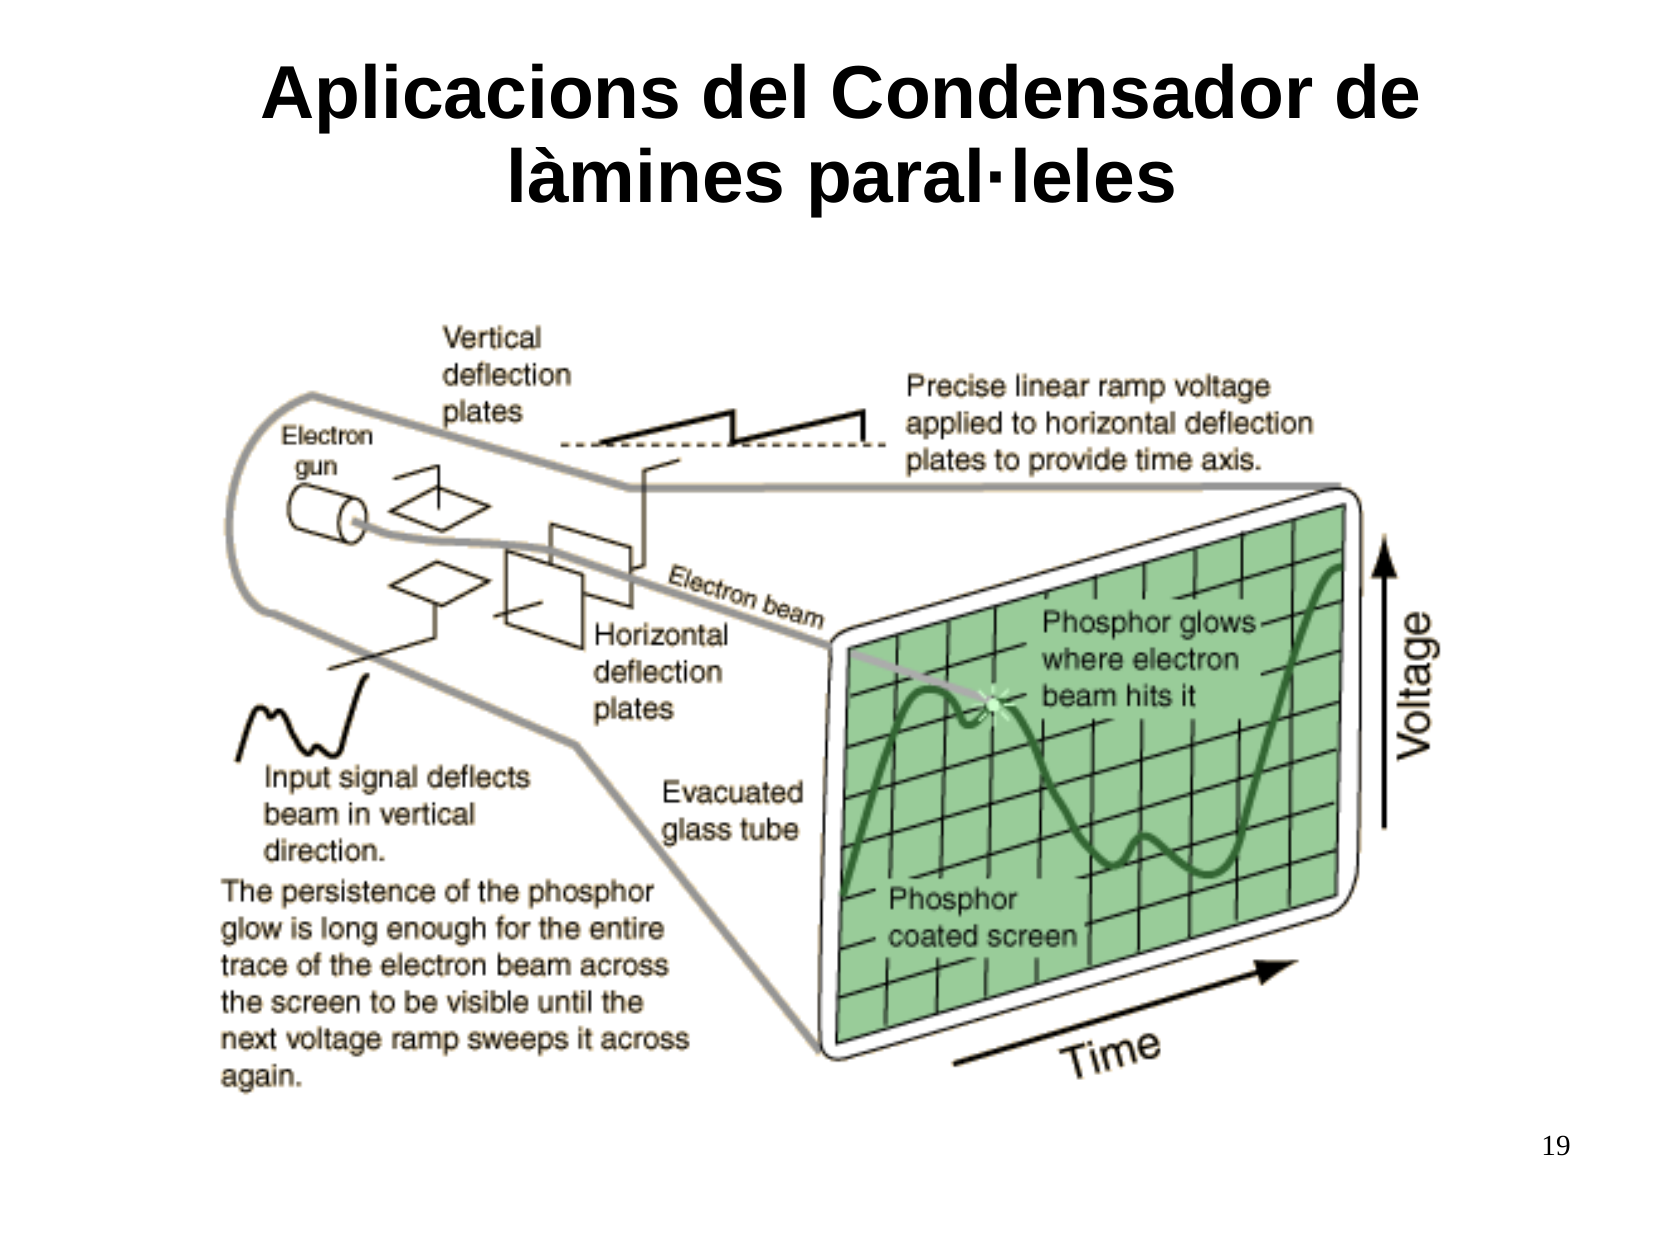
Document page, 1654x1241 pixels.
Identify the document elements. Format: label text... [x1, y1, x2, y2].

picture [199, 308, 1458, 1113]
text_box Aplicacions del Condensador de làmines paral·leles [163, 42, 1521, 226]
